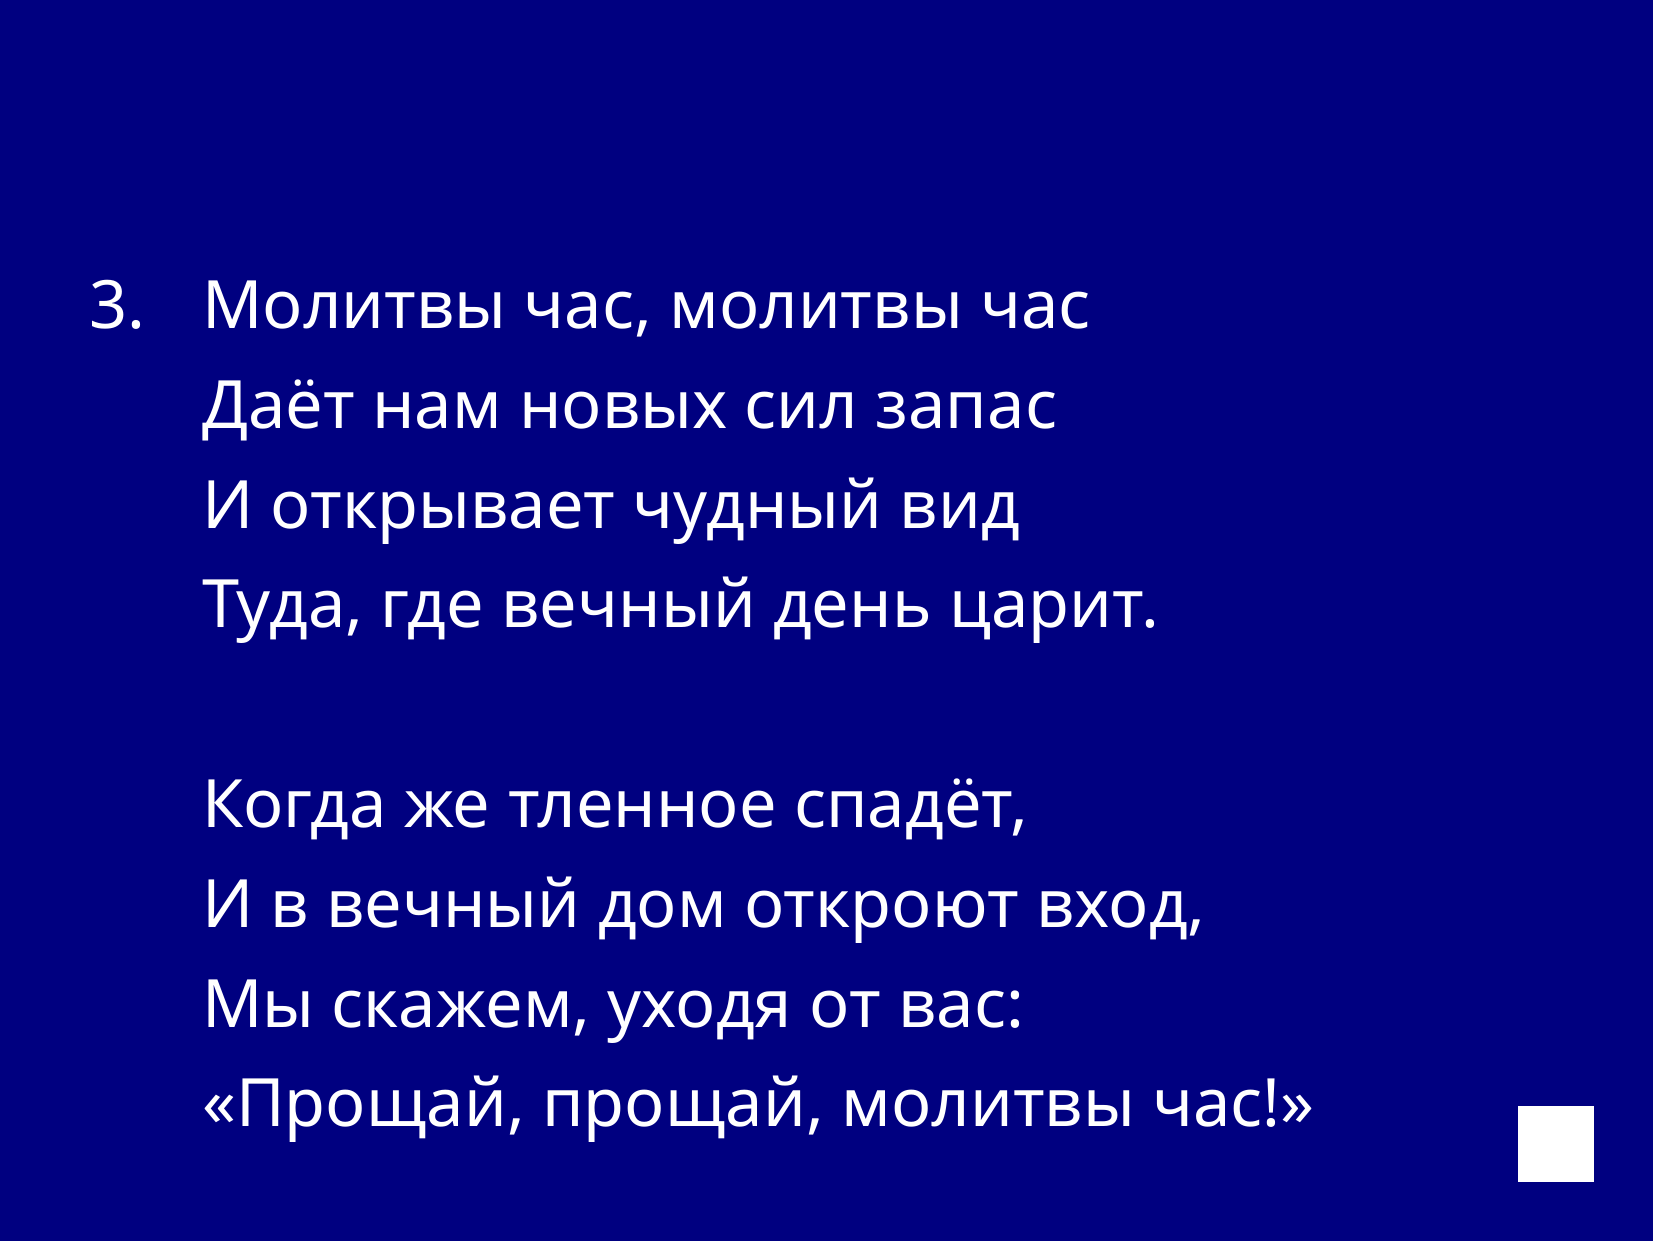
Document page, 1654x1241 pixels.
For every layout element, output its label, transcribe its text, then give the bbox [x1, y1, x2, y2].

text_box [1518, 1106, 1594, 1182]
text_box 3. Молитвы час, молитвы час Даёт нам новых сил запас И открывает чудный вид Туда, где вечный день царит. Когда же тленное спадёт, И в вечный дом откроют вход, Мы скажем, уходя от вас: «Прощай, прощай, молитвы час!» [75, 150, 1576, 1163]
